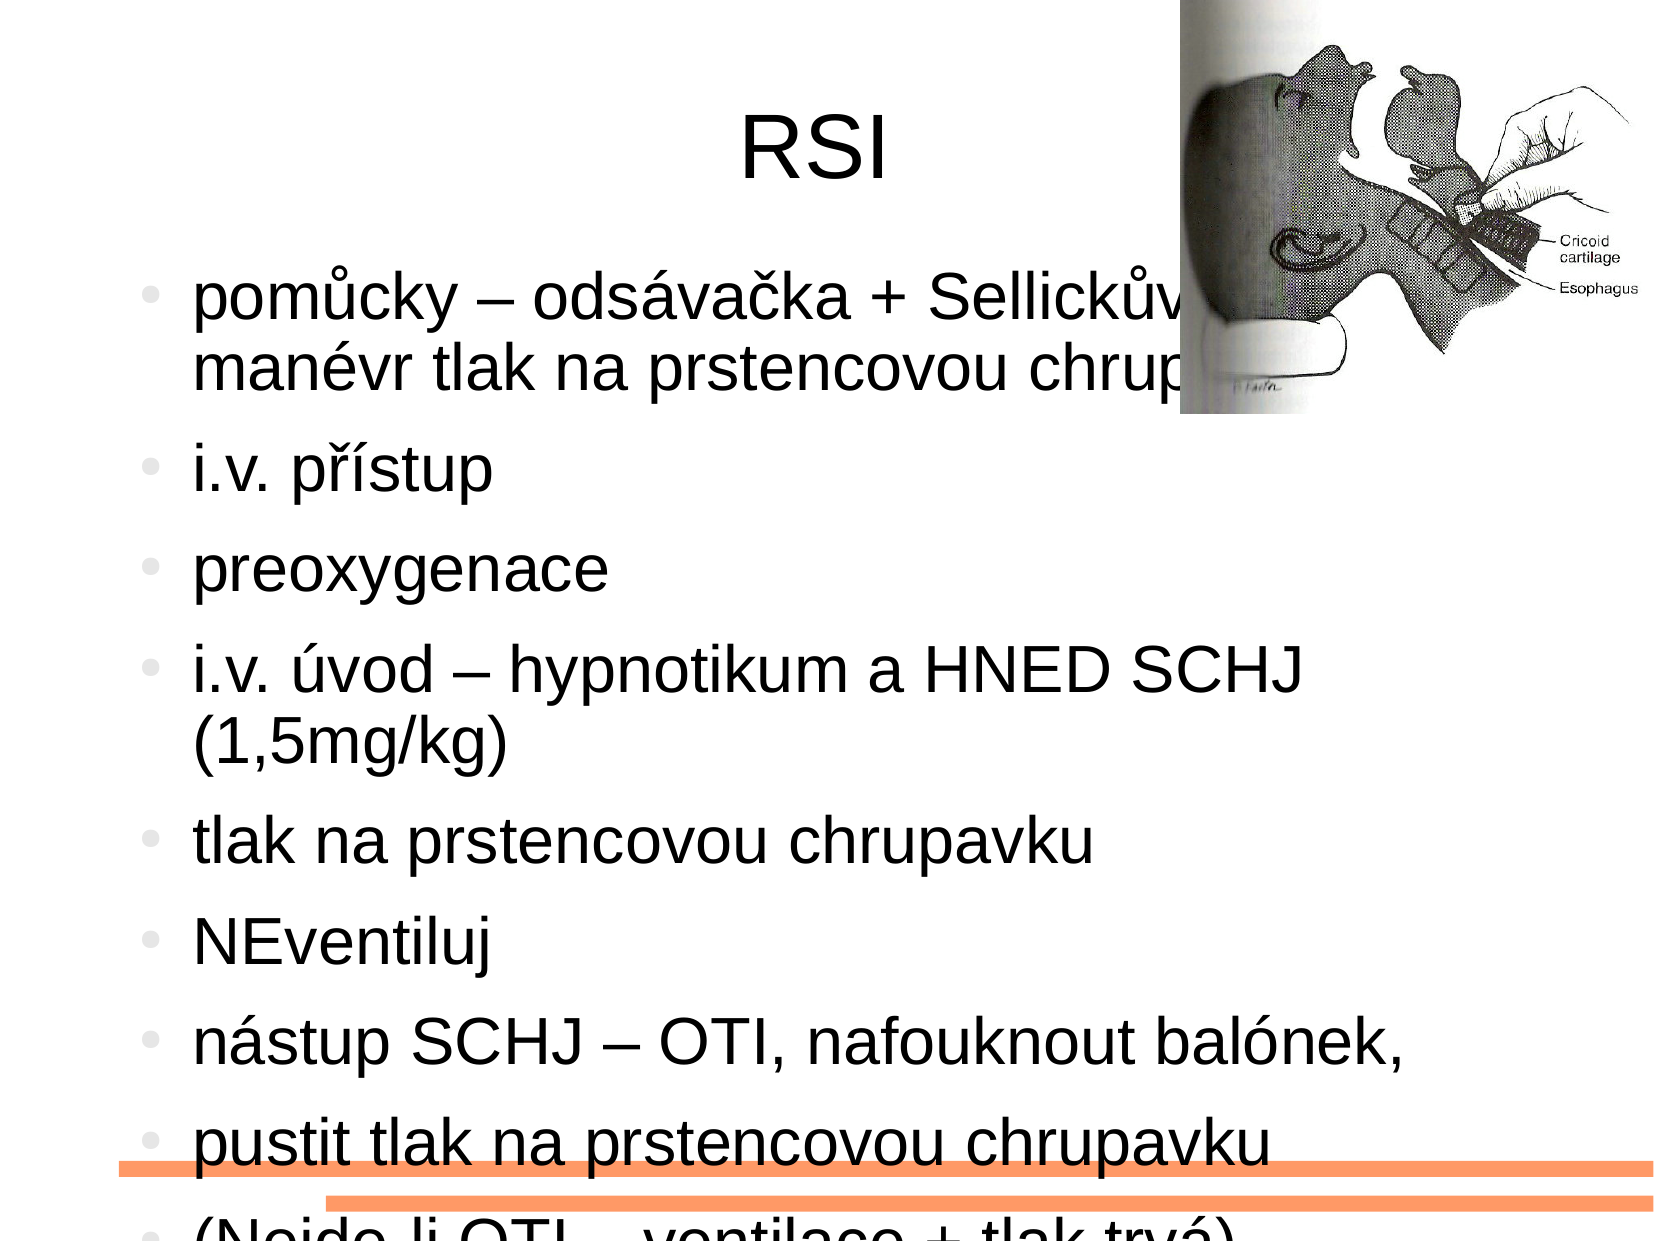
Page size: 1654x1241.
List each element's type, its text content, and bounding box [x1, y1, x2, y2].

picture [1180, 0, 1654, 414]
list pomůcky – odsávačka + Sellickův manévr tlak na prstencovou chrupavku i.v. přístup preoxygenace i.v. úvod – hypnotikum a HNED SCHJ (1,5mg/kg) tlak na prstencovou chrupavku NEventiluj nástup SCHJ – OTI, nafouknout balónek, pustit tlak na prstencovou chrupavku (Nejde-li OTI – ventilace + tlak trvá) -- Obtížná intubace = OTI v LA+sedace [121, 263, 1561, 1175]
title RSI [121, 46, 1180, 254]
